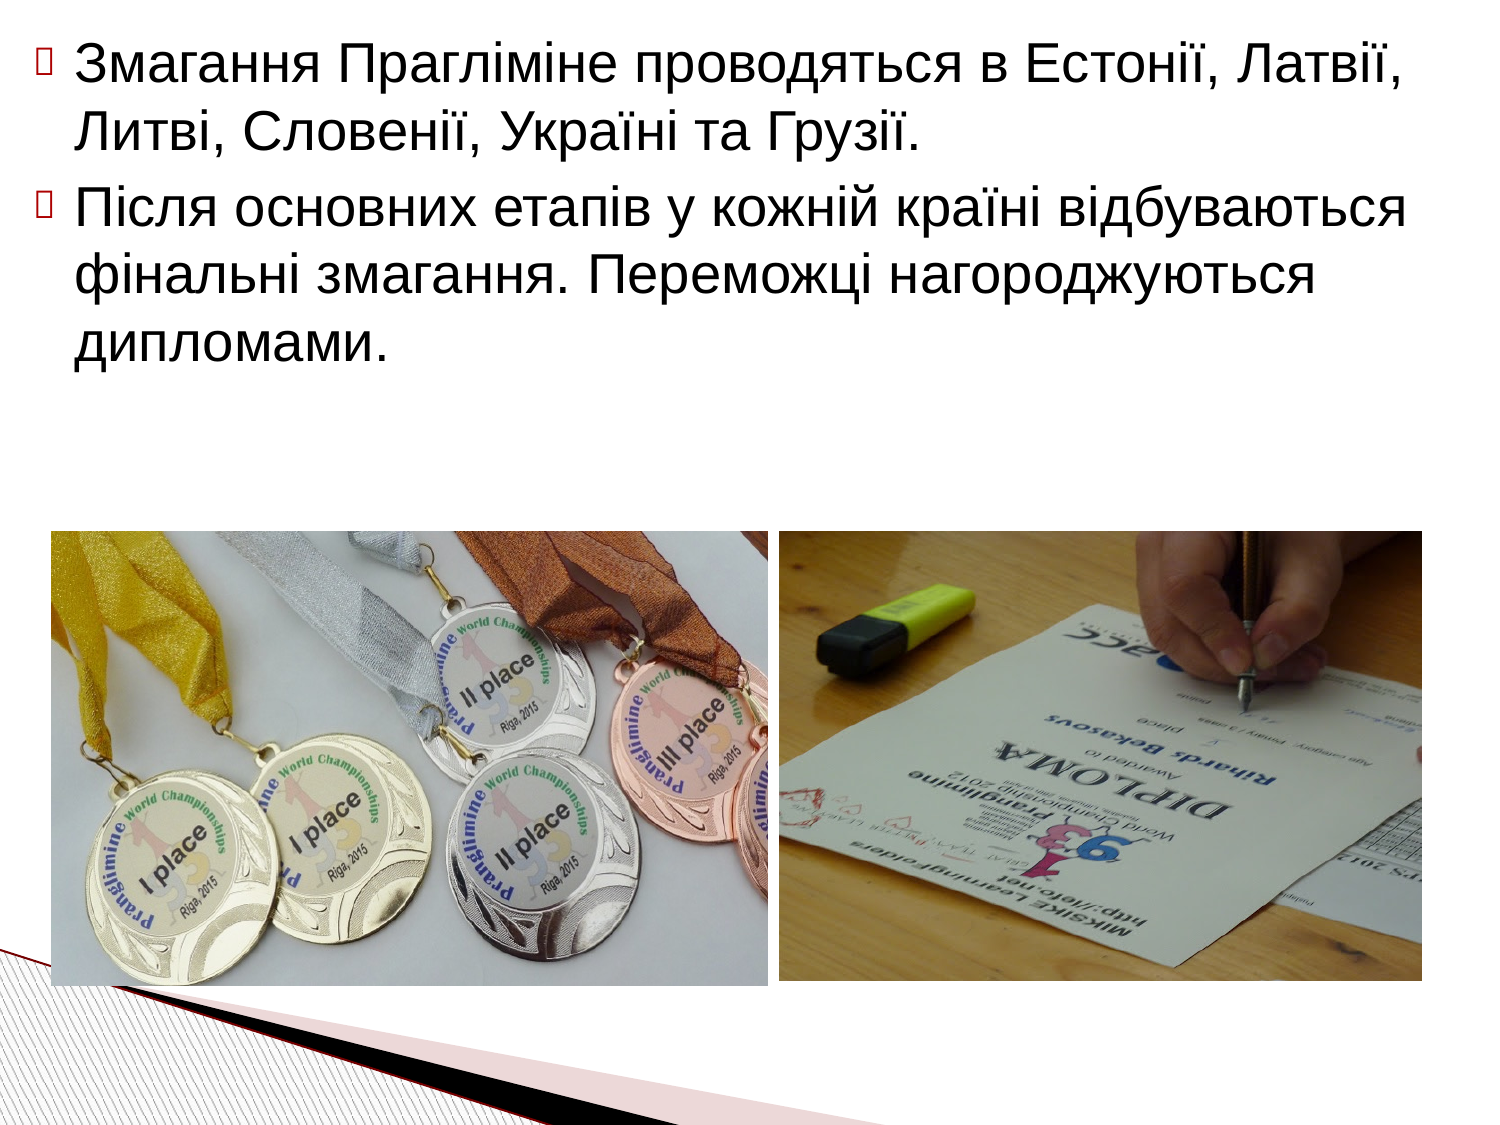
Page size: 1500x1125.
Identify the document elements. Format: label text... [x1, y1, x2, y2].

list Змагання Прагліміне проводяться в Естонії, Латвії, Литві, Словенії, Україні та Грузії. Після основних етапів у кожній країні відбуваються фінальні змагання. Переможці нагороджуються дипломами. [0, 19, 1471, 575]
picture [0, 531, 768, 1125]
picture [779, 531, 1422, 981]
